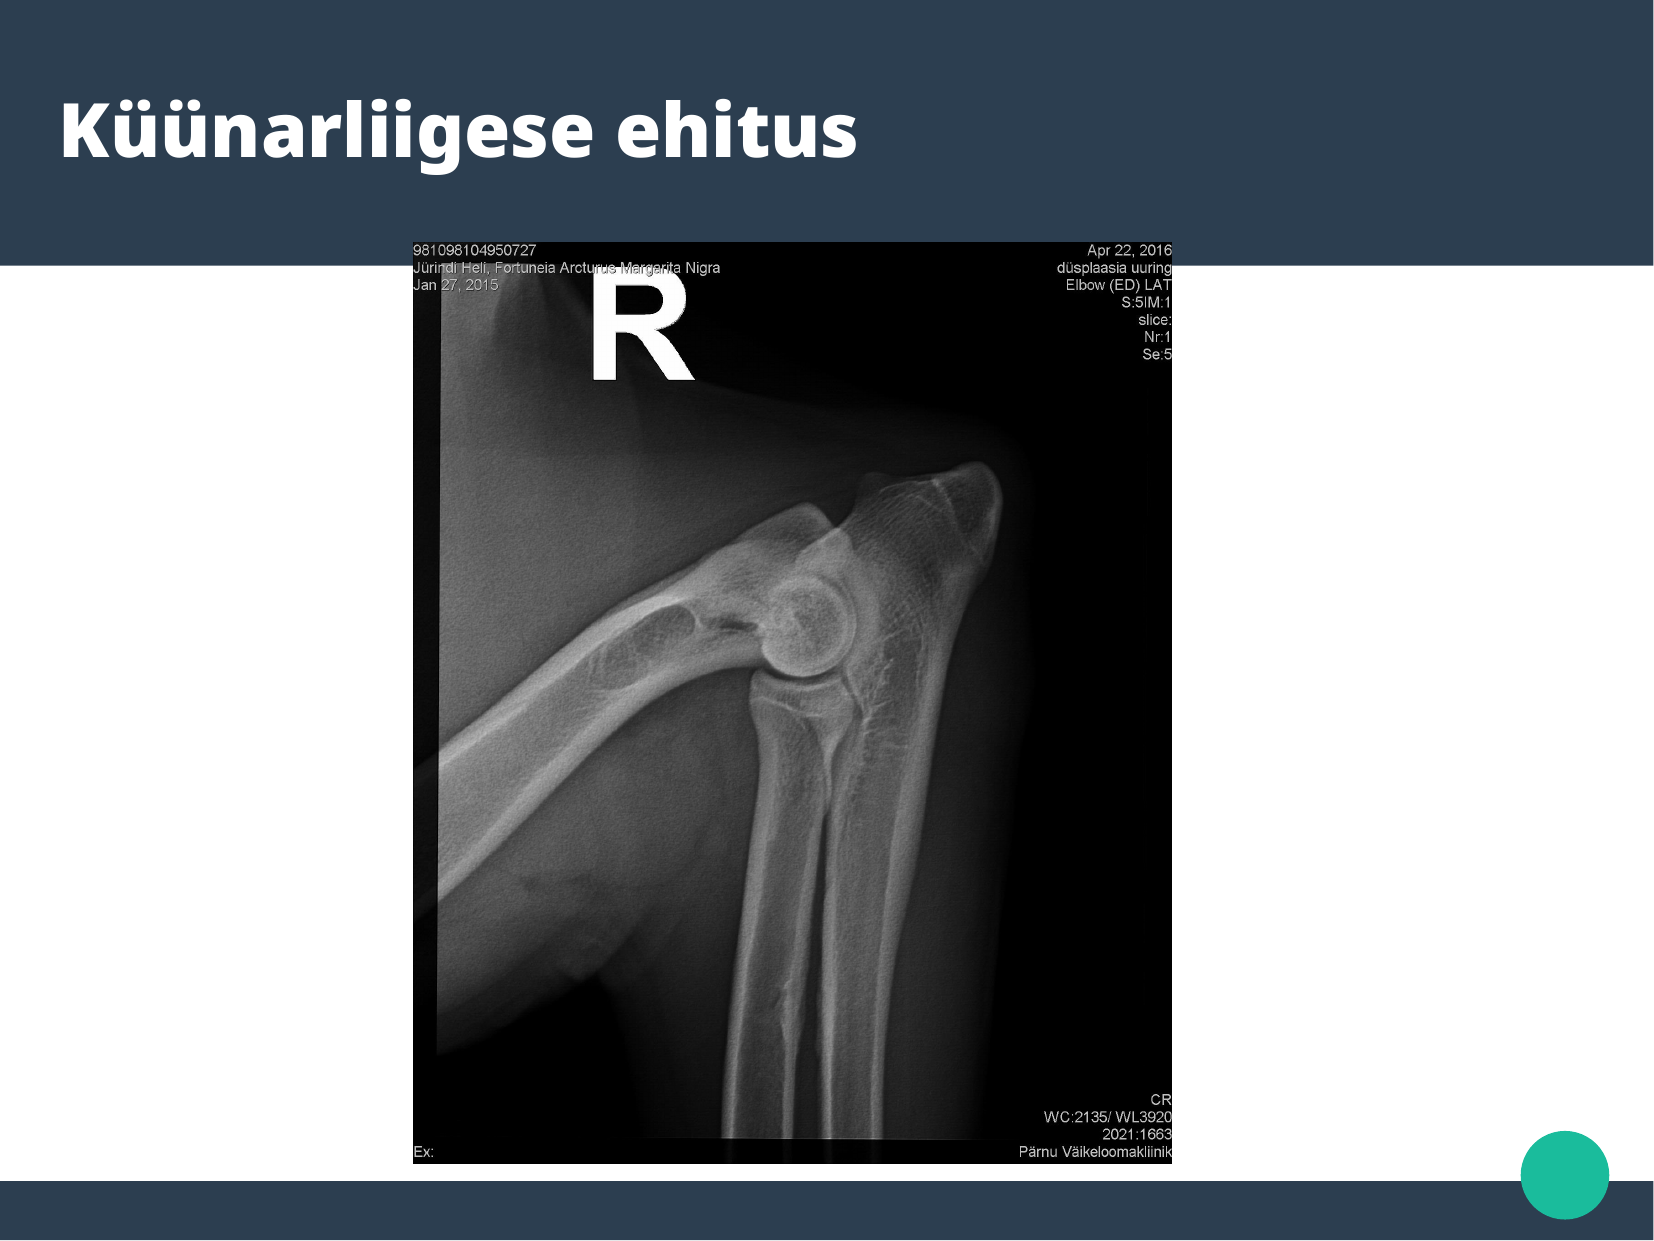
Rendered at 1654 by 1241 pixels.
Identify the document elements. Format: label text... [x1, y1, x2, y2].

picture [413, 242, 1172, 1164]
title Küünarliigese ehitus [59, 49, 1595, 207]
